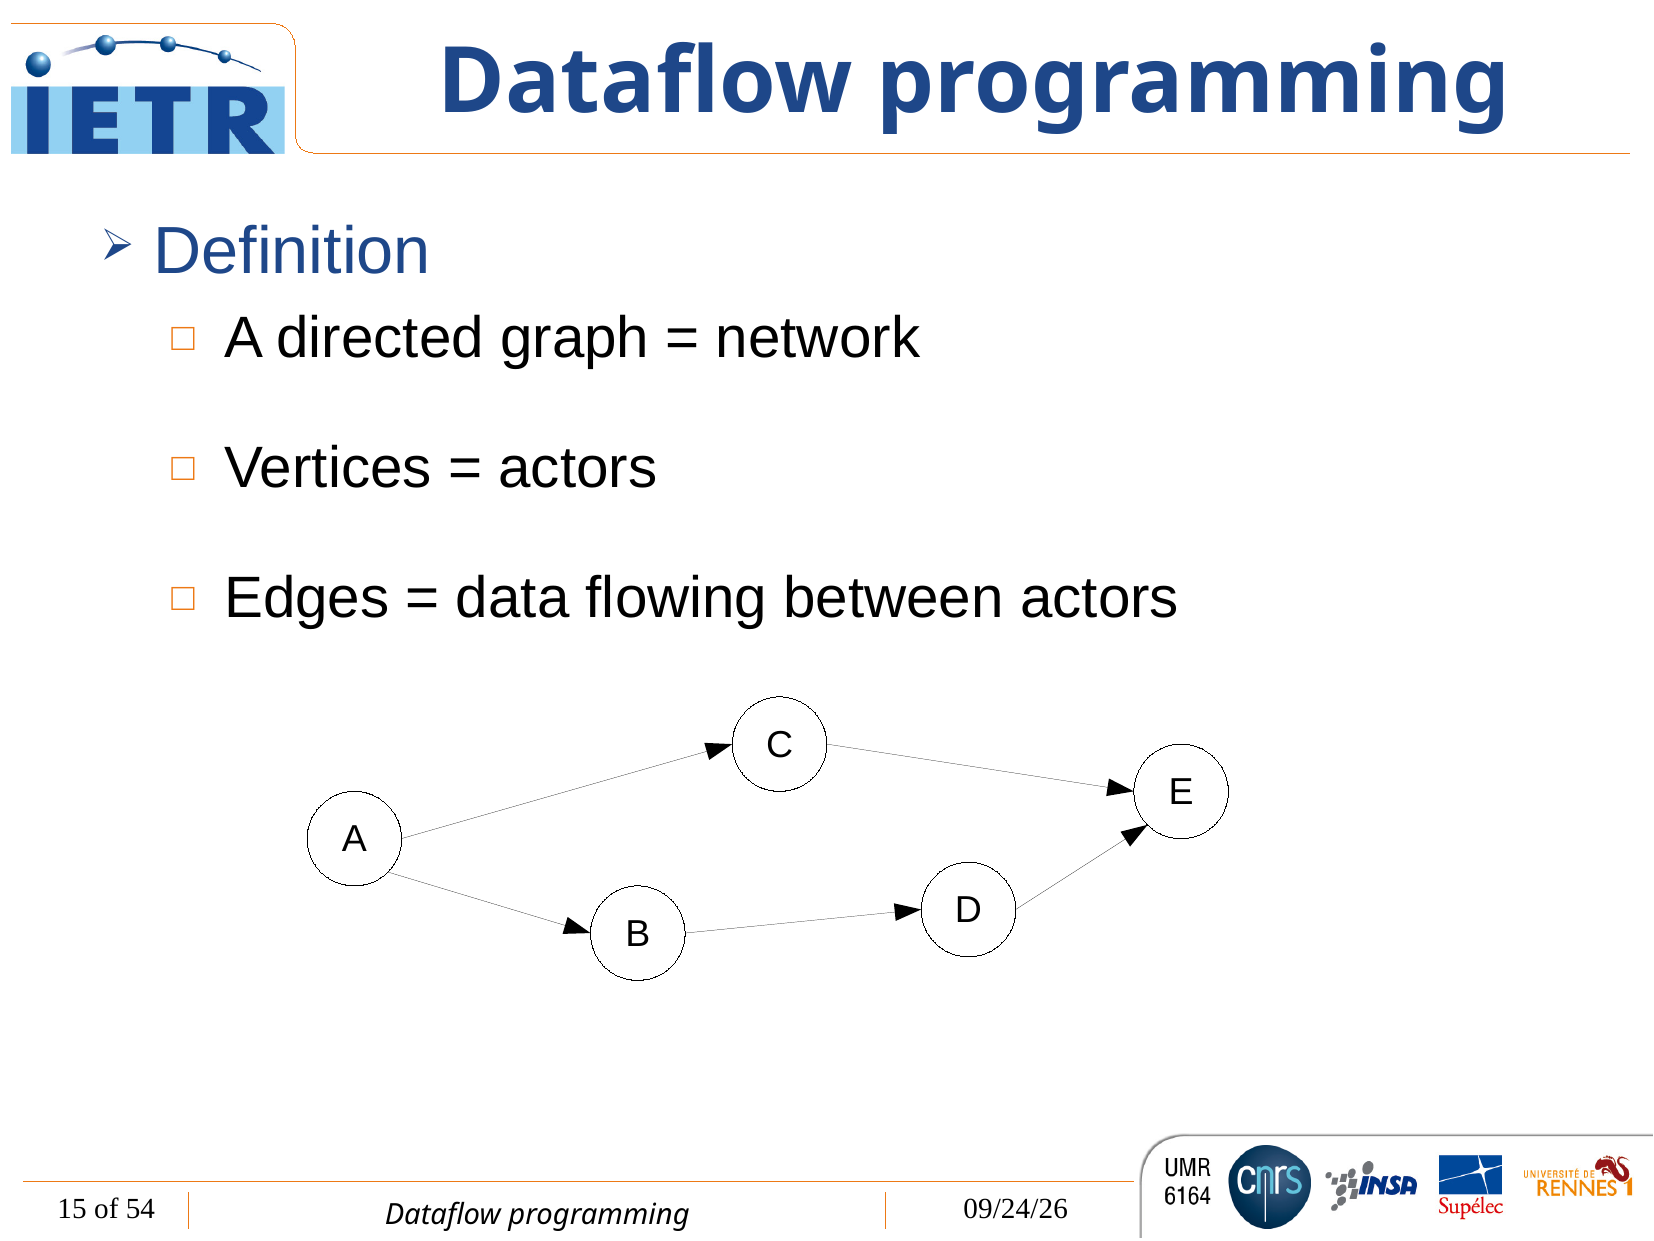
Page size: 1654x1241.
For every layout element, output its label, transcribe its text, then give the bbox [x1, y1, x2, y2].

picture [11, 35, 285, 154]
text_box A [307, 791, 402, 886]
list Definition A directed graph = network Vertices = actors Edges = data flowing between actors [82, 212, 1571, 1111]
title Dataflow programming [295, 0, 1654, 154]
text_box B [590, 885, 686, 981]
text_box C [732, 696, 827, 792]
text_box D [921, 862, 1016, 957]
picture [1139, 1133, 1653, 1238]
text_box E [1133, 744, 1229, 839]
